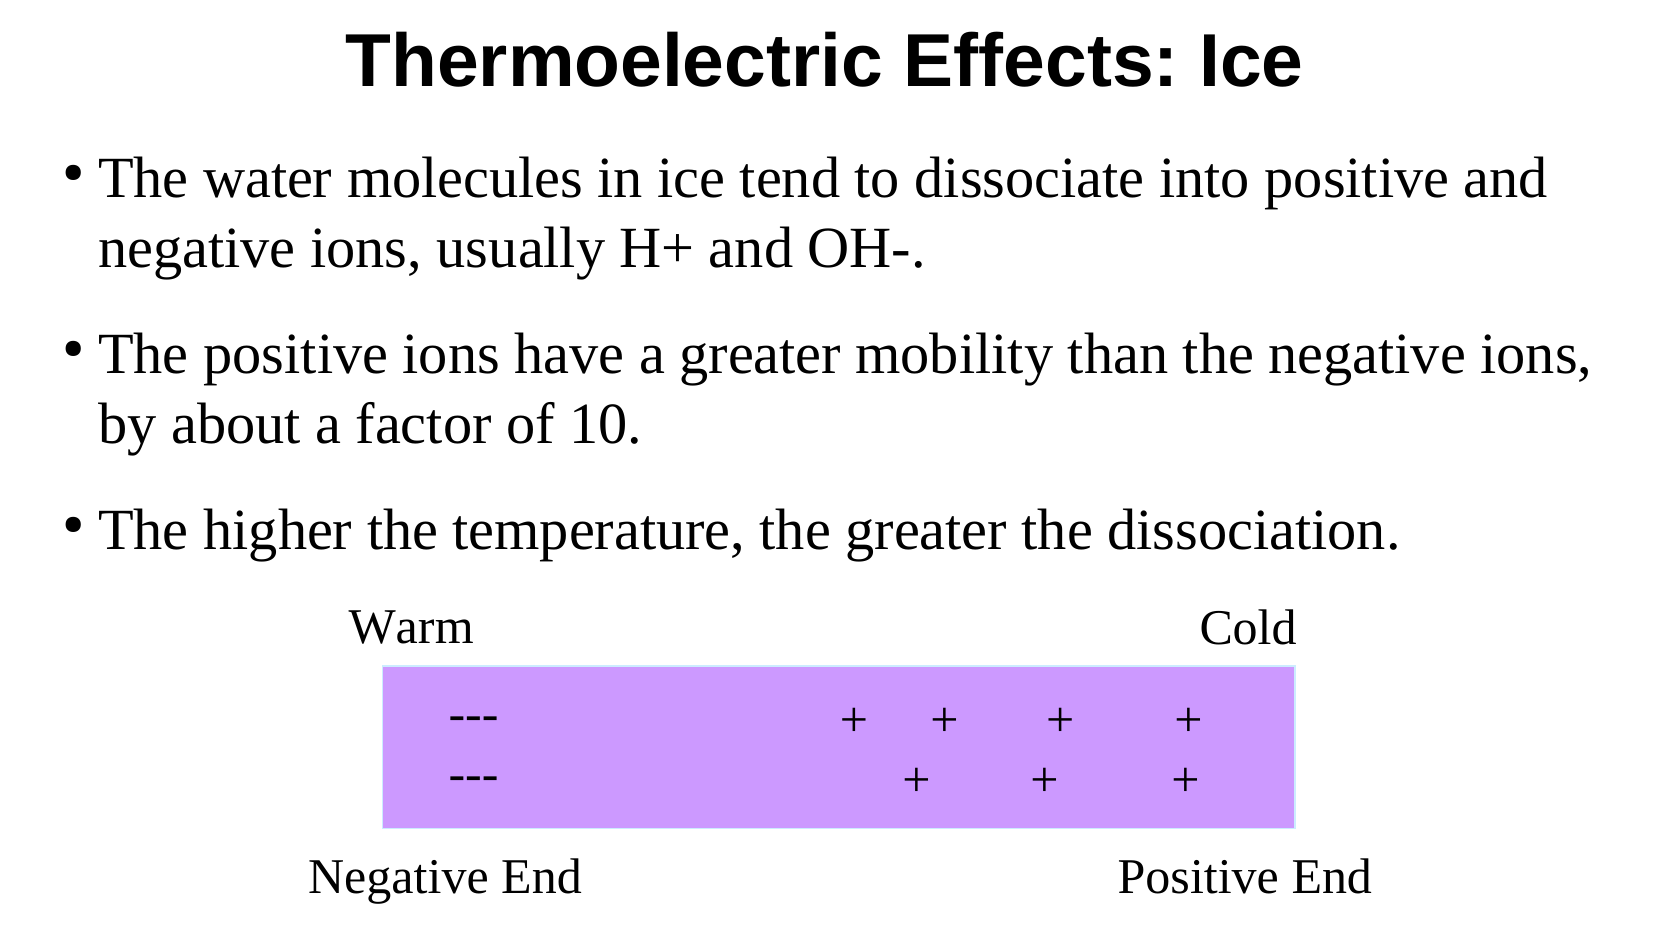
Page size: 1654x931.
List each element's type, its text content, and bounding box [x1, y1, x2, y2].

text_box ------ [433, 673, 522, 809]
text_box [382, 665, 1296, 829]
text_box The water molecules in ice tend to dissociate into positive and negative ions, usually H+ and OH-. The positive ions have a greater mobility than the negative ions, by about a factor of 10. The higher the temperature, the greater the dissociation. [39, 132, 1617, 569]
text_box Warm [333, 586, 572, 662]
text_box Positive End [1092, 835, 1398, 912]
text_box Cold [1184, 586, 1385, 663]
text_box Negative End [280, 835, 611, 912]
title Thermoelectric Effects: Ice [0, 5, 1654, 107]
text_box + + + + + + + [825, 678, 1258, 814]
